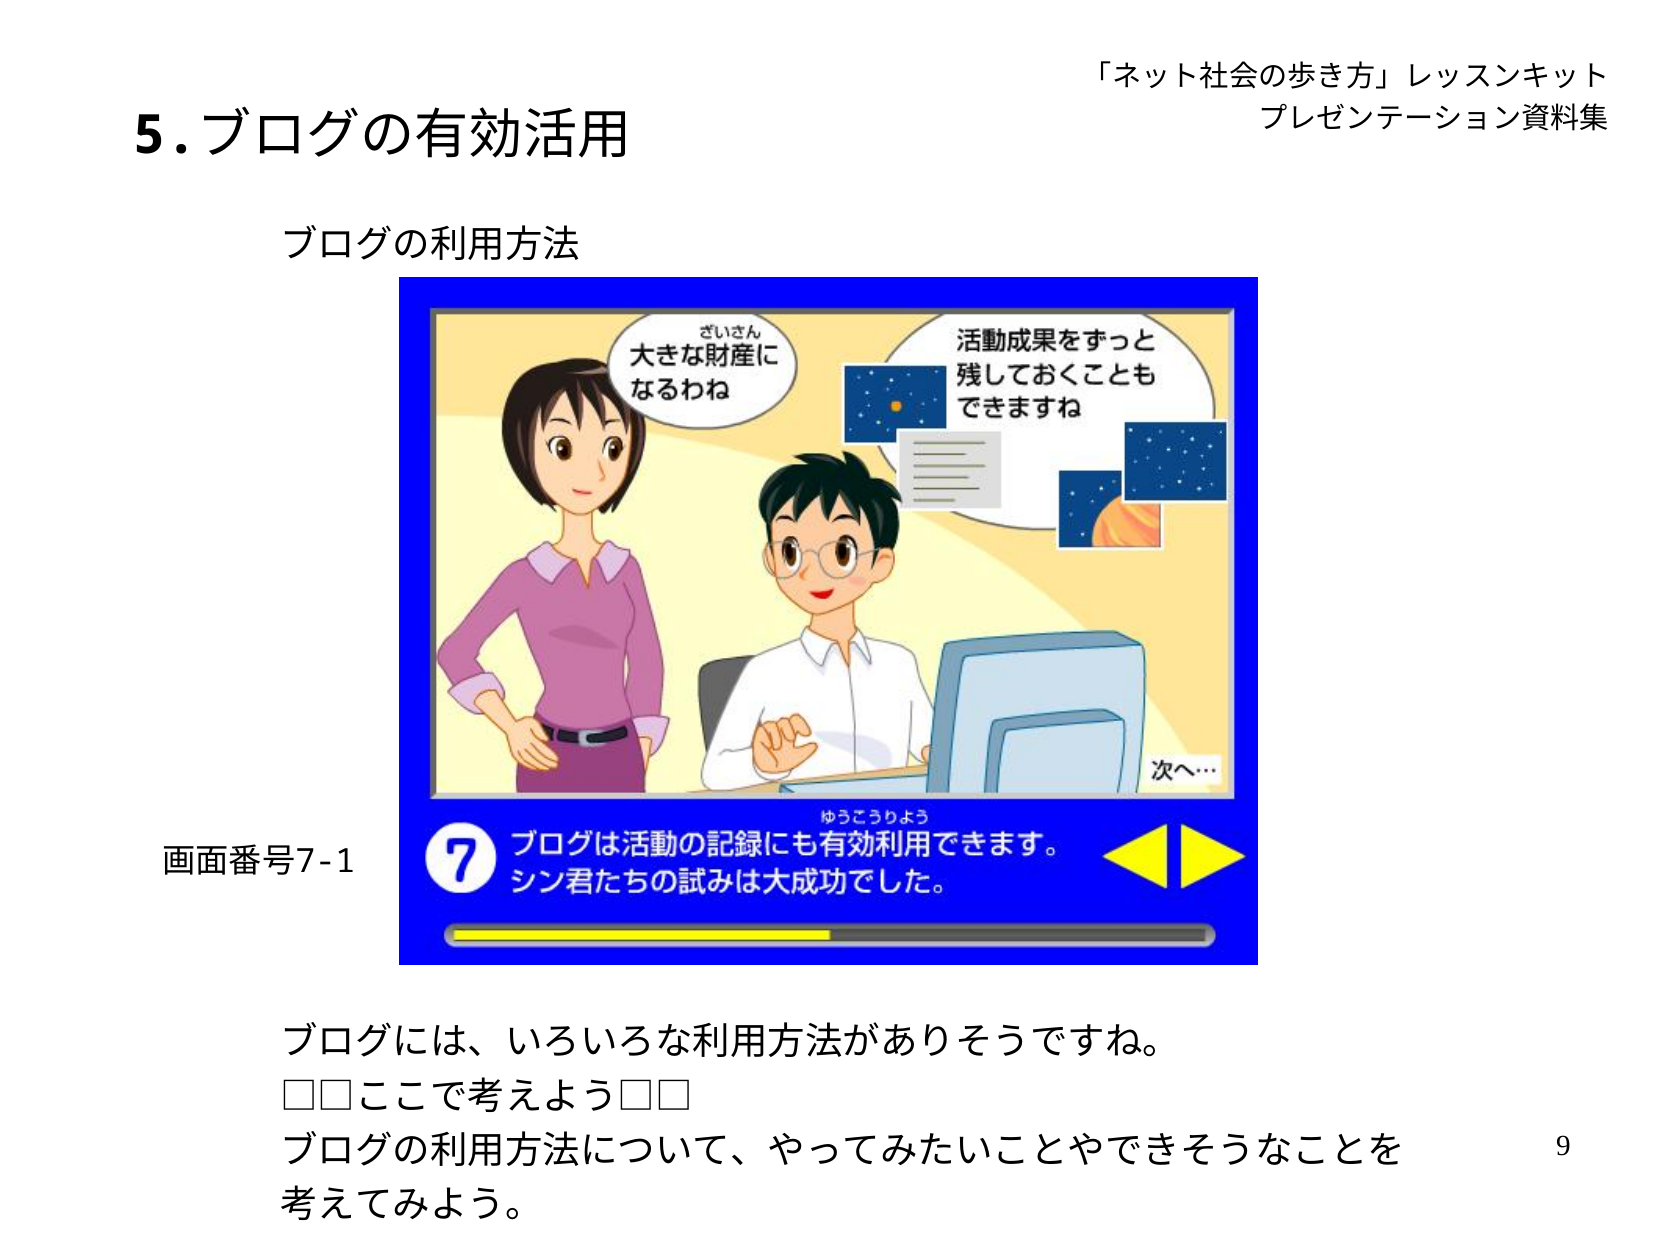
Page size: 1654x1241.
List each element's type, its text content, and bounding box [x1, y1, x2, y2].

text_box 画面番号7-1 [147, 826, 384, 875]
text_box 「ネット社会の歩き方」レッスンキット プレゼンテーション資料集 [1062, 44, 1625, 119]
text_box ブログには、いろいろな利用方法がありそうですね。 □□ここで考えよう□□ ブログの利用方法について、やってみたいことやできそうなことを考えてみよう。 [265, 1003, 1447, 1169]
picture [399, 277, 1258, 965]
text_box 5.ブログの有効活用 [118, 88, 1093, 158]
text_box ブログの利用方法 [265, 206, 680, 260]
